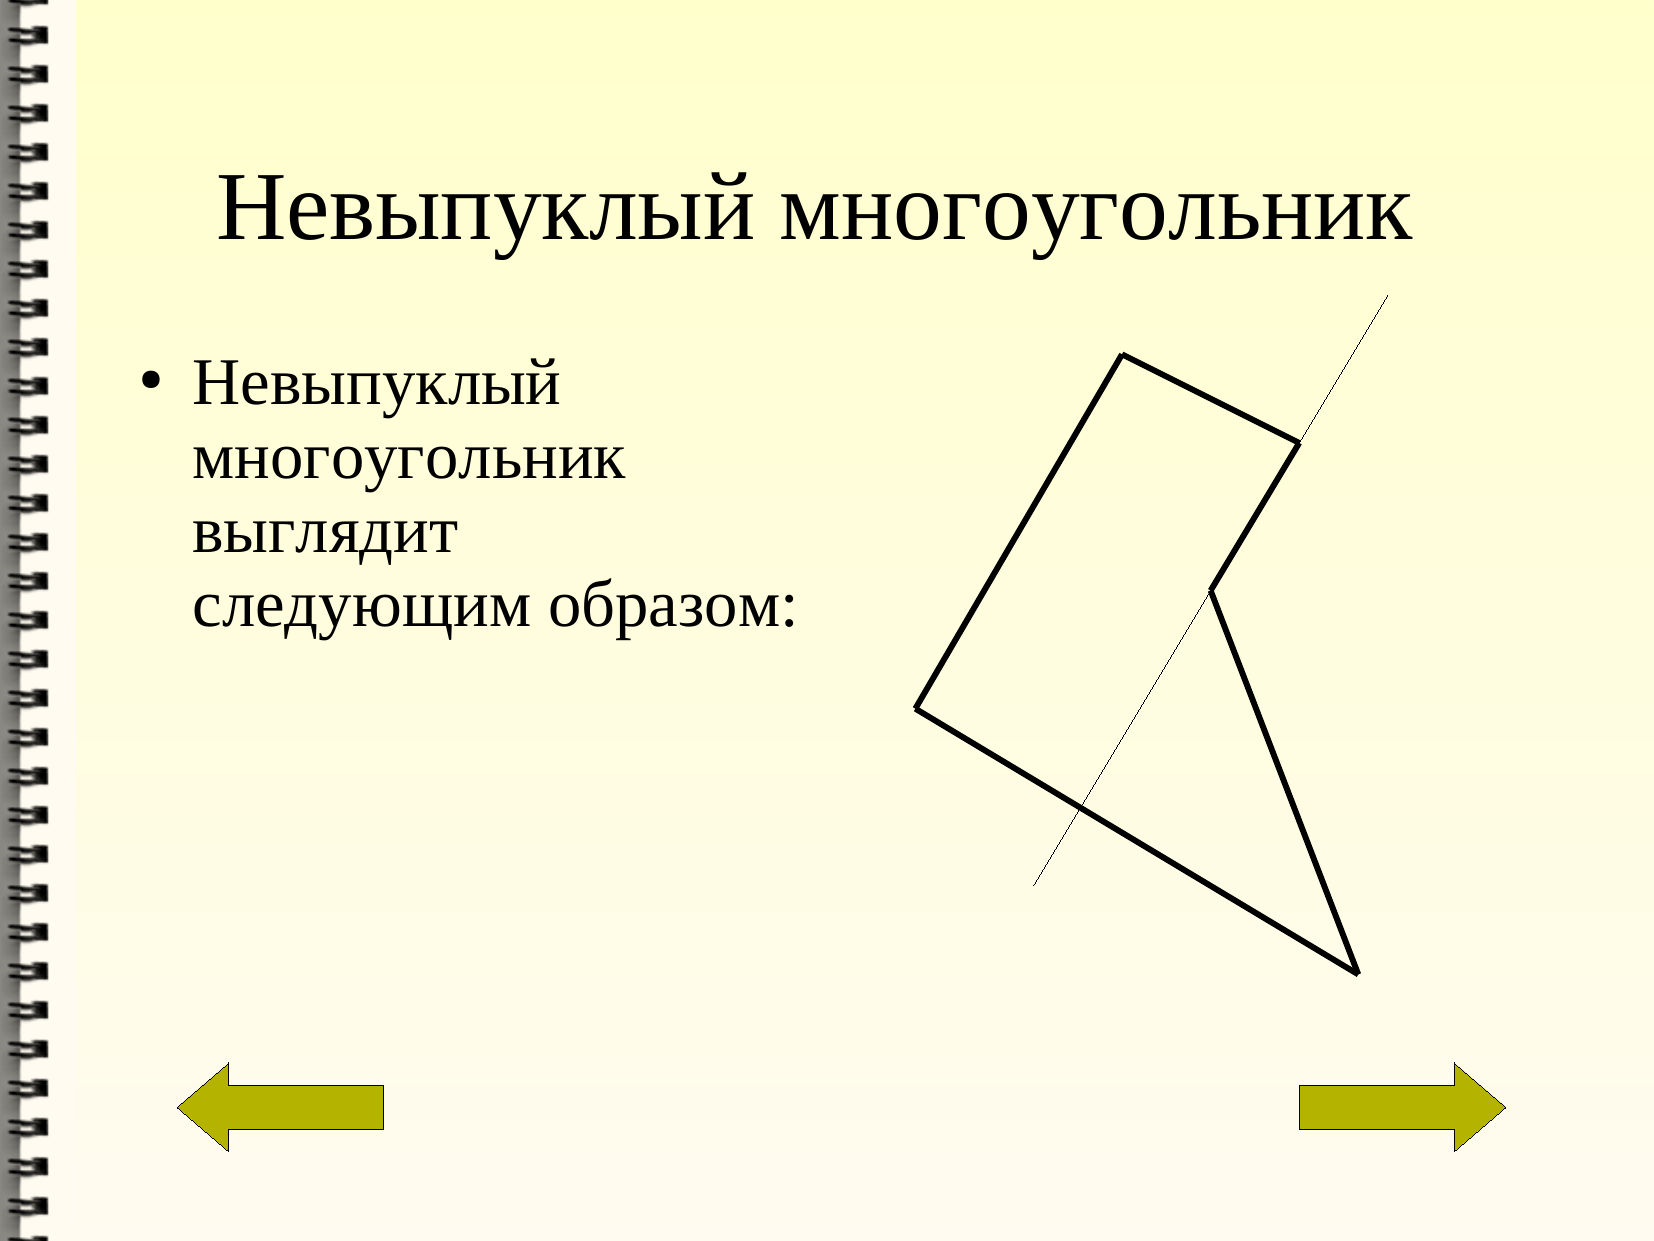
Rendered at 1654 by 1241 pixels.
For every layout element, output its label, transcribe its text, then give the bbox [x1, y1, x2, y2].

list Невыпуклый многоугольник выглядит следующим образом: [121, 344, 811, 1127]
title Невыпуклый многоугольник [121, 102, 1534, 310]
picture [0, 0, 1654, 1241]
text_box [1299, 1062, 1506, 1152]
text_box [177, 1062, 384, 1152]
